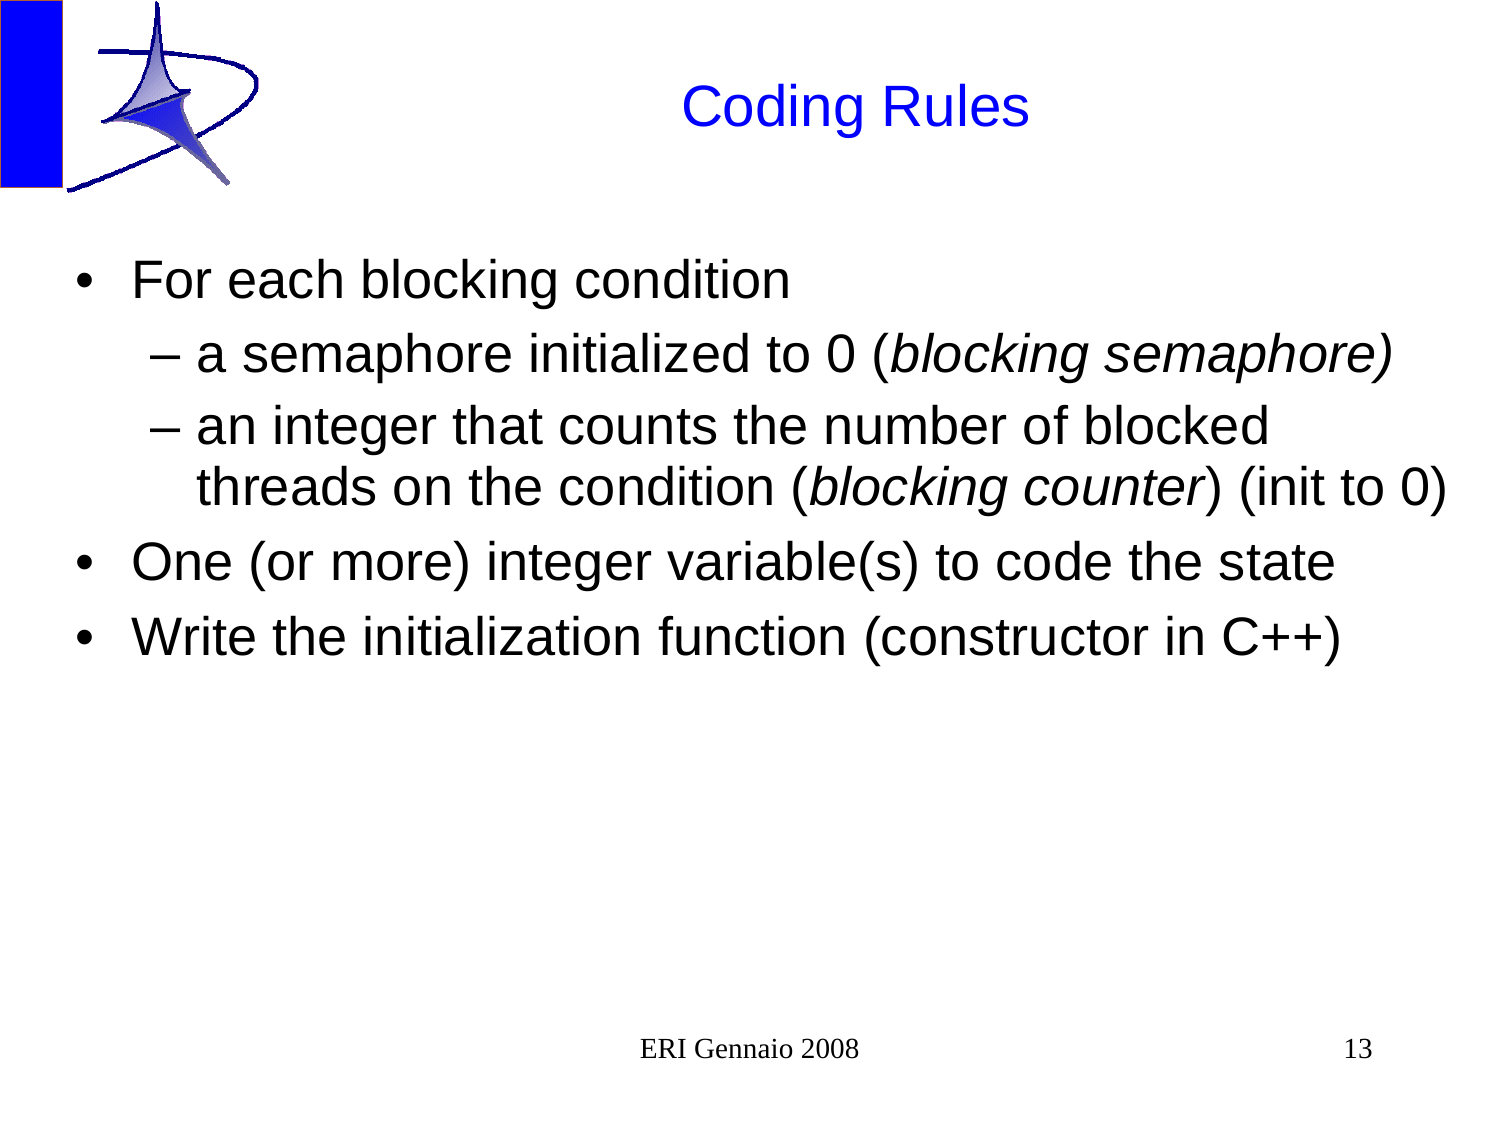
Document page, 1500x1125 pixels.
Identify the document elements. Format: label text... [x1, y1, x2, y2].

title Coding Rules [262, 24, 1450, 188]
list For each blocking condition a semaphore initialized to 0 (blocking semaphore) an integer that counts the number of blocked threads on the condition (blocking counter) (init to 0) One (or more) integer variable(s) to code the state Write the initialization function (constructor in C++) [75, 249, 1450, 986]
picture [62, 0, 263, 197]
